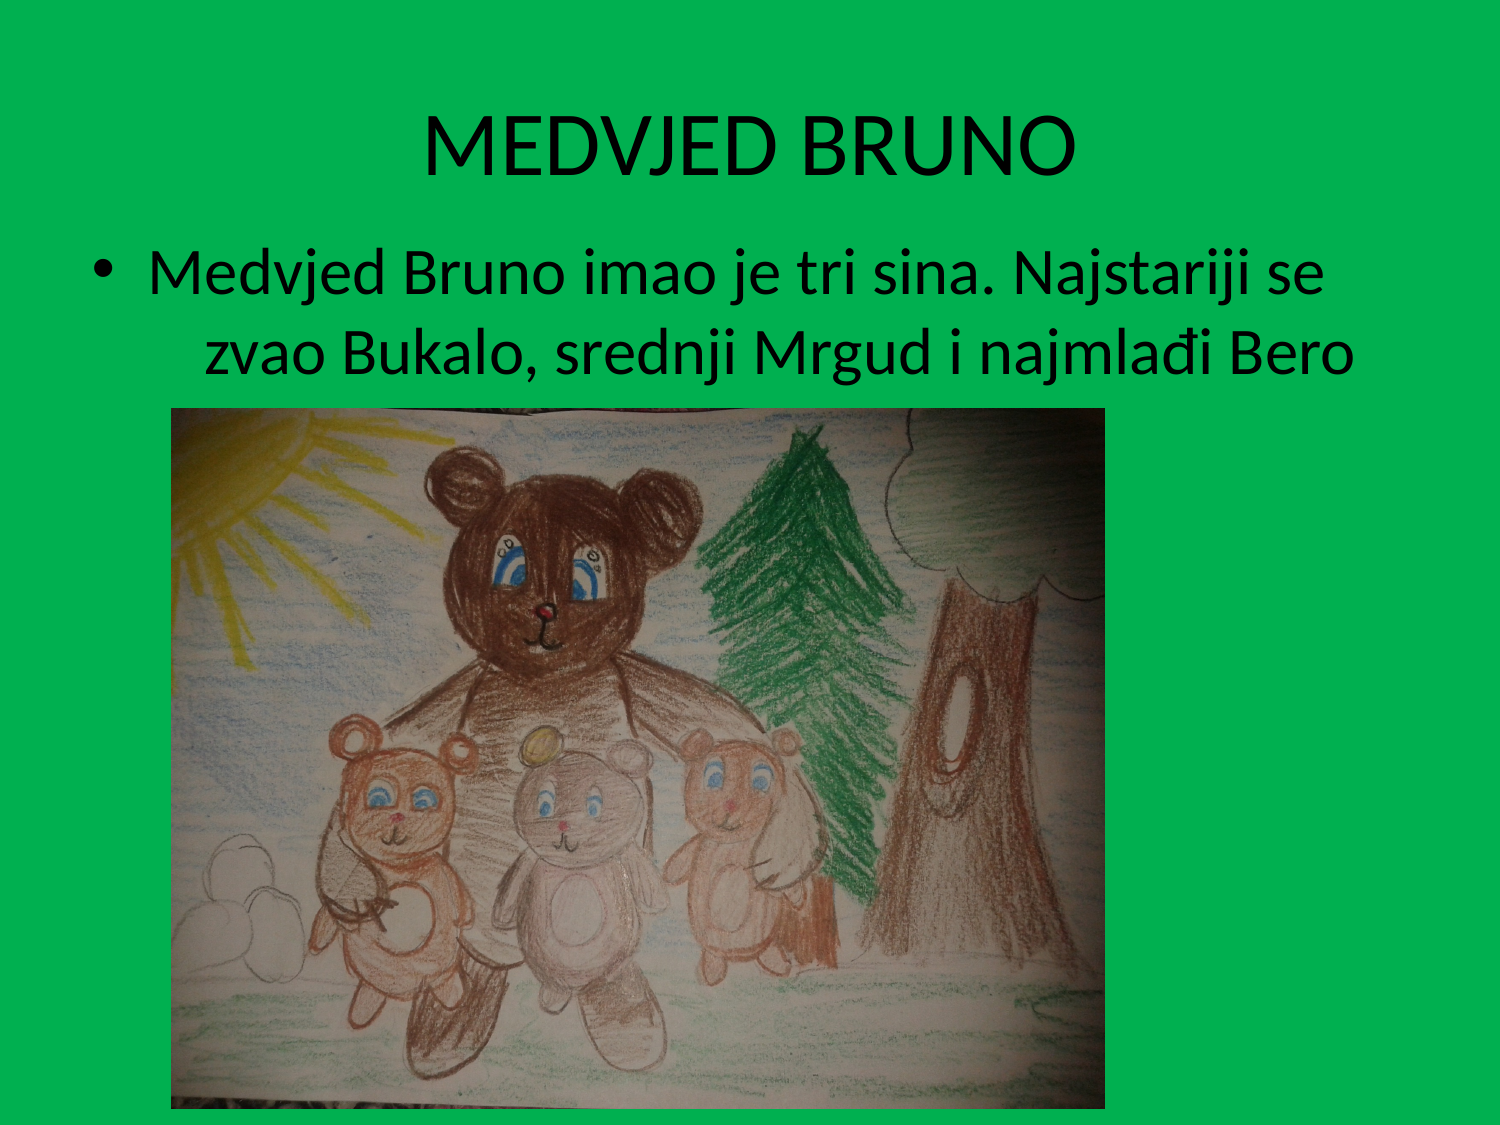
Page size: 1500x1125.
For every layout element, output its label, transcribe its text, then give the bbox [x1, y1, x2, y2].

list Medvjed Bruno imao je tri sina. Najstariji se zvao Bukalo, srednji Mrgud i najmlađi Bero [76, 219, 1427, 963]
picture [171, 408, 1105, 1109]
title MEDVJED BRUNO [75, 45, 1426, 233]
